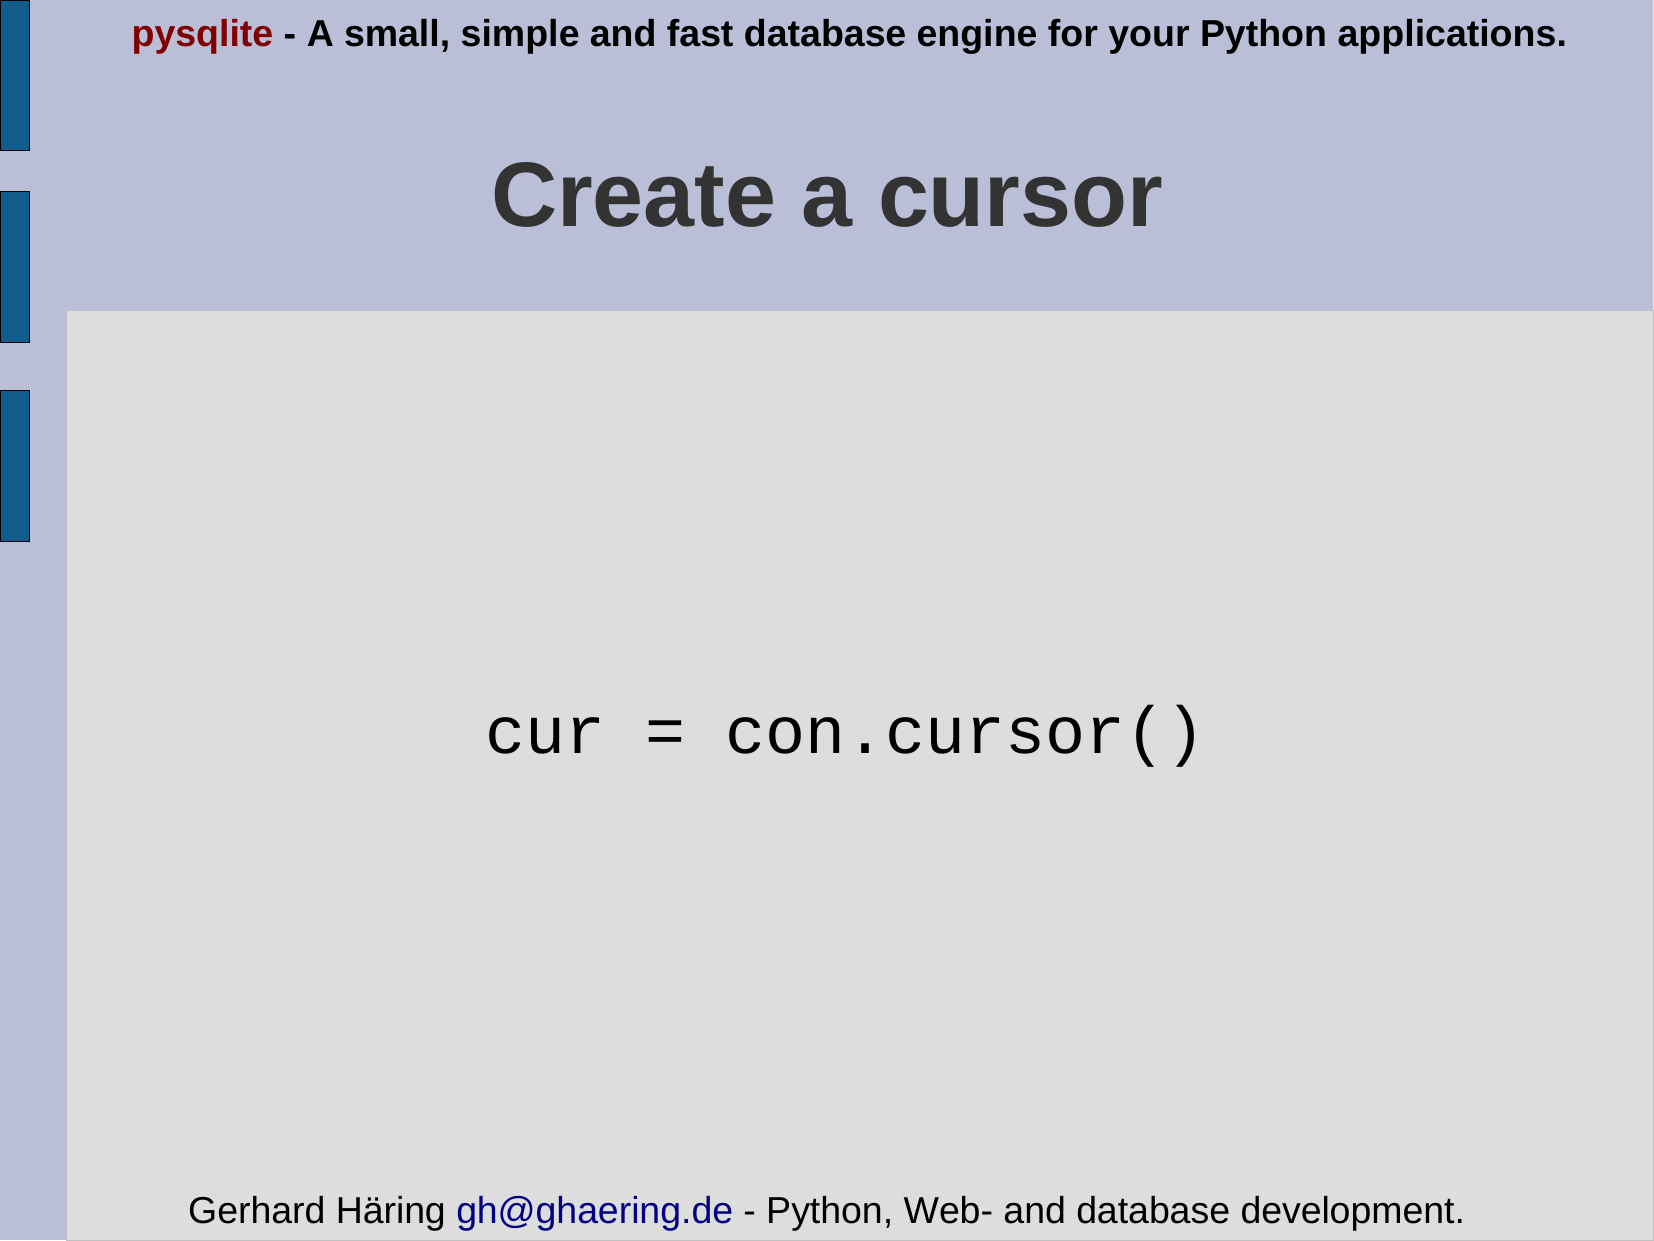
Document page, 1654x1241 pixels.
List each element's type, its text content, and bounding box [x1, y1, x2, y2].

title Create a cursor [121, 91, 1534, 299]
subtitle cur = con.cursor() [121, 344, 1534, 1127]
